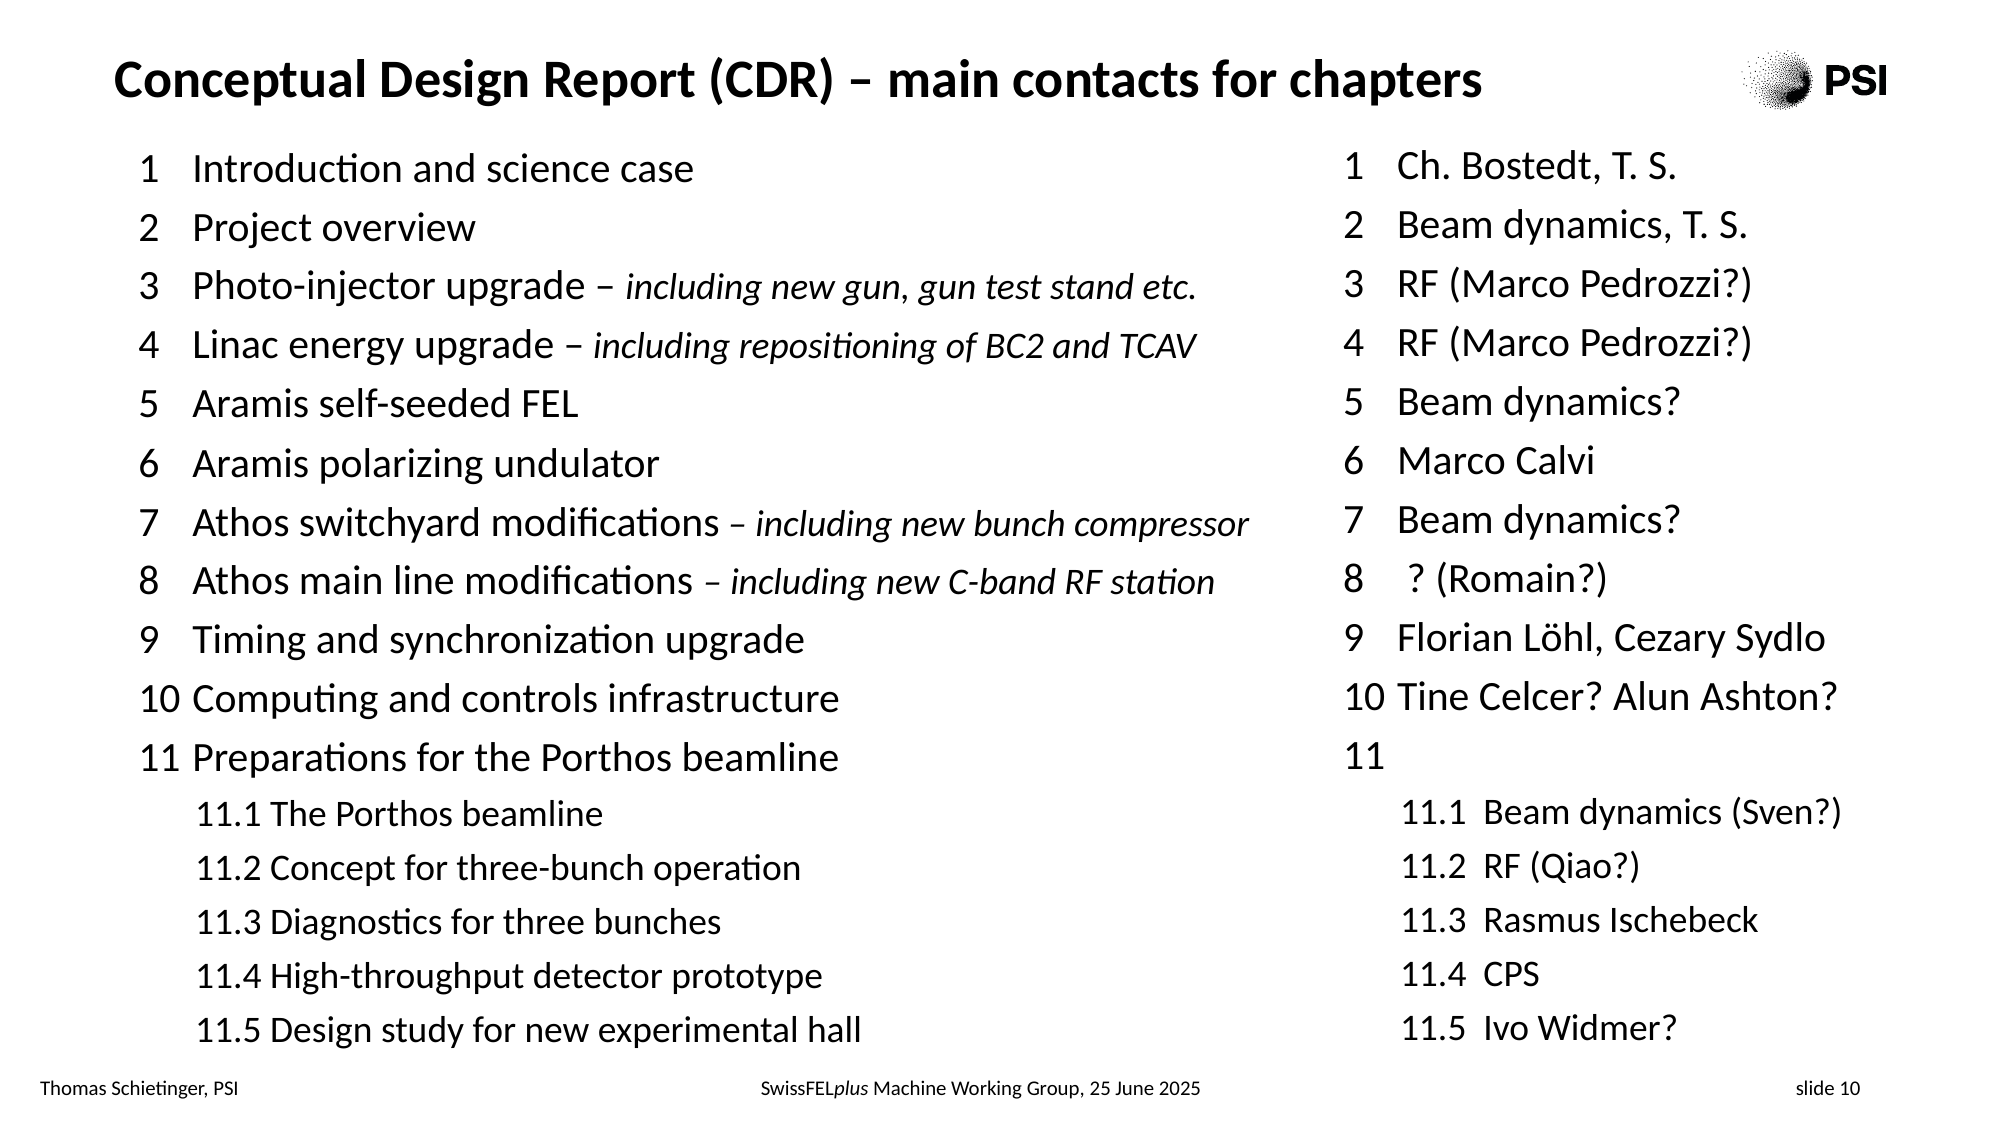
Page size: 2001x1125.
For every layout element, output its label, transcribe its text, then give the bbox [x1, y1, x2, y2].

text_box Introduction and science case Project overview Photo-injector upgrade – including new gun, gun test stand etc. Linac energy upgrade – including repositioning of BC2 and TCAV Aramis self-seeded FEL Aramis polarizing undulator Athos switchyard modifications – including new bunch compressor Athos main line modifications – including new C-band RF station Timing and synchronization upgrade Computing and controls infrastructure Preparations for the Porthos beamline 11.1 The Porthos beamline 11.2 Concept for three-bunch operation 11.3 Diagnostics for three bunches 11.4 High-throughput detector prototype 11.5 Design study for new experimental hall [120, 140, 1269, 1019]
text_box Ch. Bostedt, T. S. Beam dynamics, T. S. RF (Marco Pedrozzi?) RF (Marco Pedrozzi?) Beam dynamics? Marco Calvi Beam dynamics? ? (Romain?) Florian Löhl, Cezary Sydlo Tine Celcer? Alun Ashton? 11.1 Beam dynamics (Sven?) 11.2 RF (Qiao?) 11.3 Rasmus Ischebeck 11.4 CPS 11.5 Ivo Widmer? [1325, 137, 1940, 1051]
title Conceptual Design Report (CDR) – main contacts for chapters [114, 43, 1585, 116]
